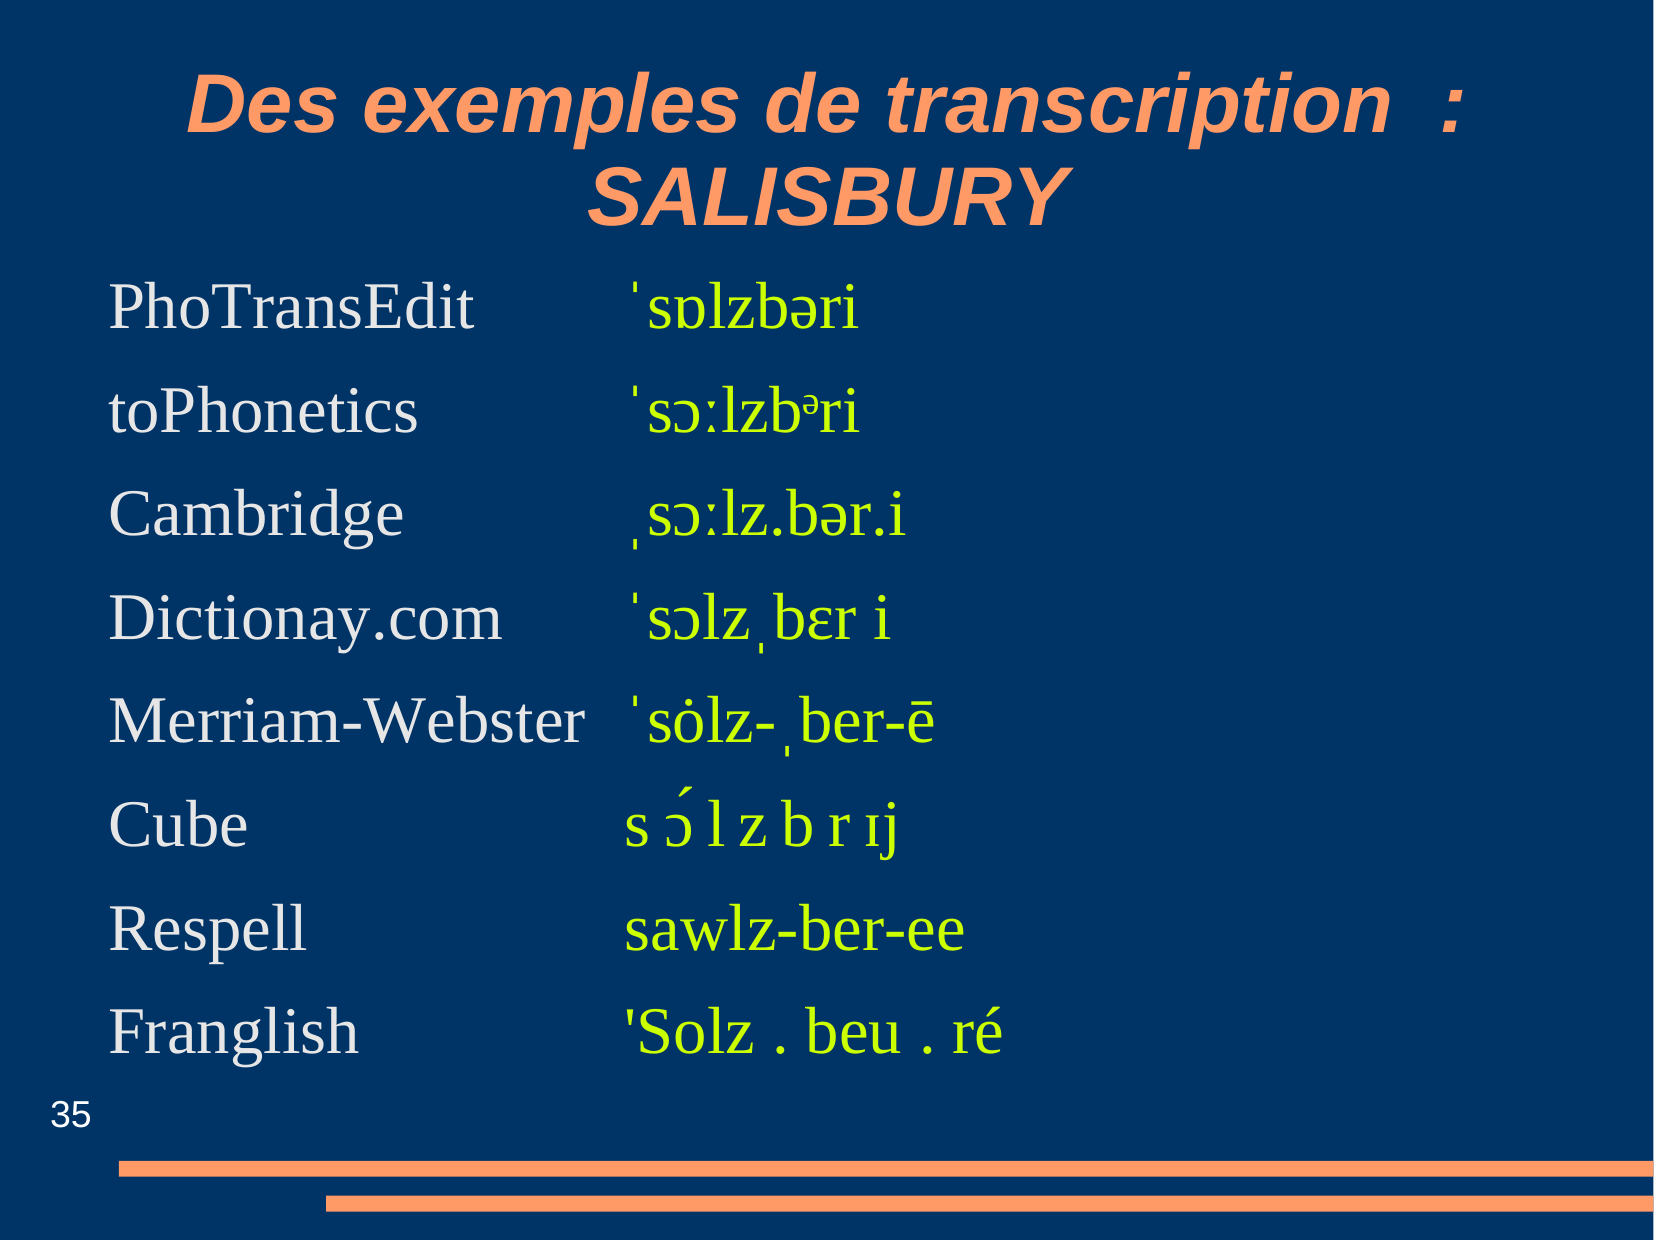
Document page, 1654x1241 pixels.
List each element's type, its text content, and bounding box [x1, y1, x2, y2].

title Des exemples de transcription : SALISBURY [121, 46, 1534, 254]
list PhoTransEdit ˈsɒlzbəri toPhonetics ˈsɔːlzbᵊri Cambridge ˌsɔːlz.bər.i Dictionay.com ˈsɔlzˌbɛr i Merriam-Webster ˈsȯlz-ˌber-ē Cube s ɔ́ l z b r ɪj Respell sawlz-ber-ee Franglish 'Solz . beu . ré [108, 268, 1548, 1241]
